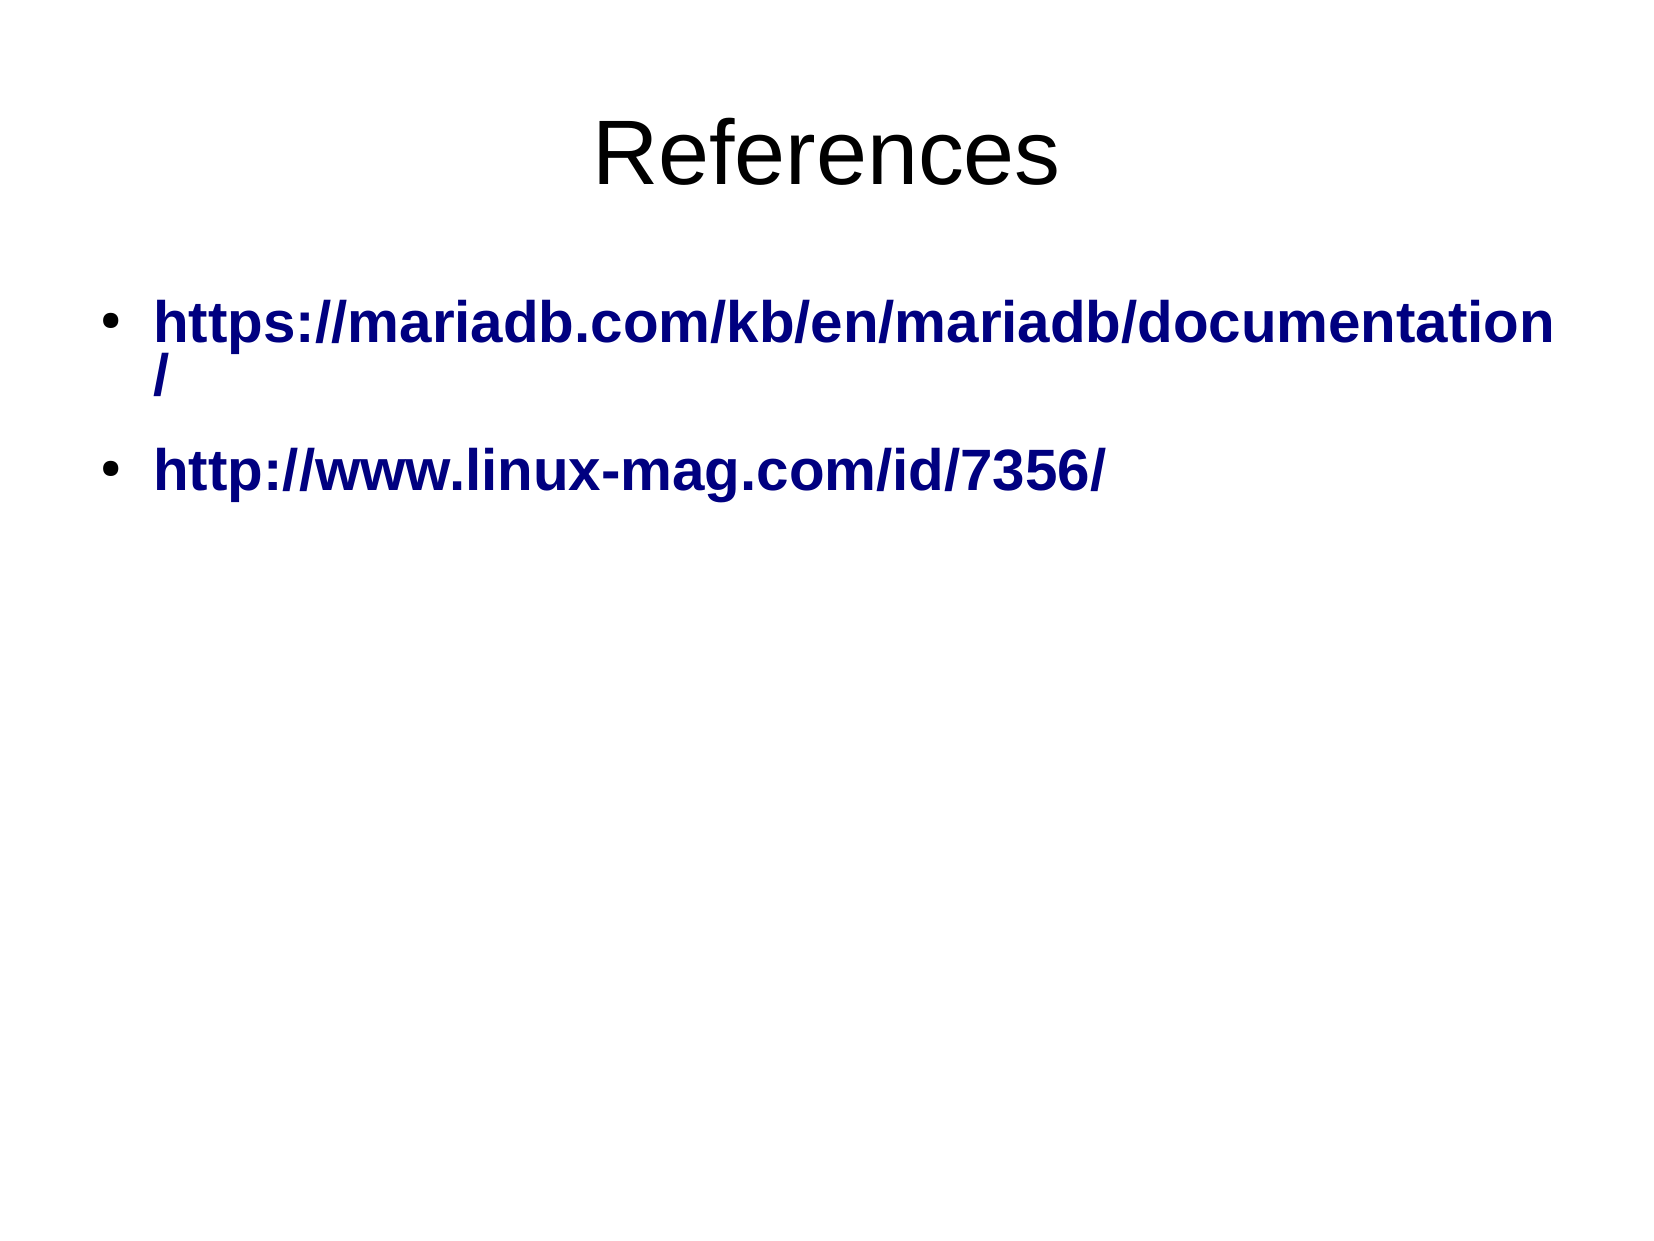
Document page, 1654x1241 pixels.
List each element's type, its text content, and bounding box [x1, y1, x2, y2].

list https://mariadb.com/kb/en/mariadb/documentation/ http://www.linux-mag.com/id/7356/ [82, 290, 1571, 1010]
title References [82, 49, 1571, 257]
